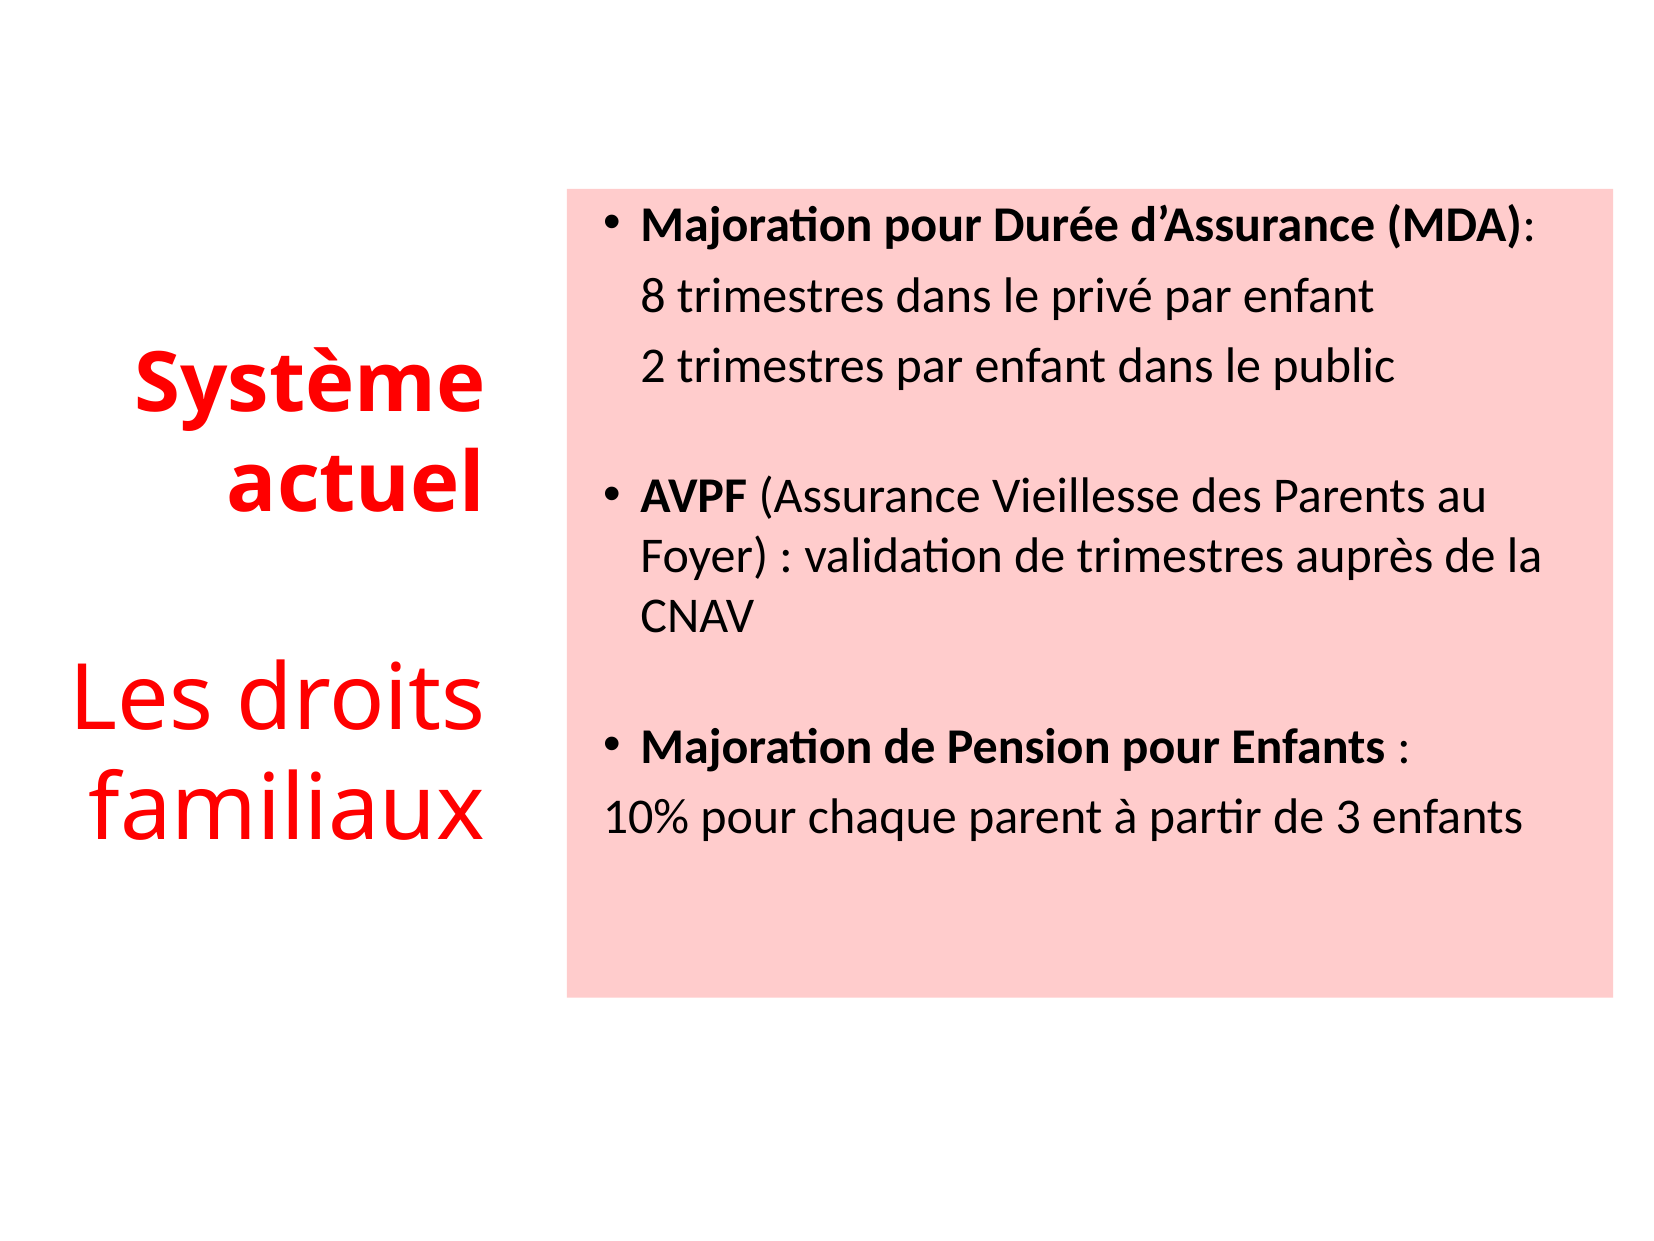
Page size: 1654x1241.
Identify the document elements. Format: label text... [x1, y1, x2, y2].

text_box Majoration pour Durée d’Assurance (MDA): 8 trimestres dans le privé par enfant 2 trimestres par enfant dans le public AVPF (Assurance Vieillesse des Parents au Foyer) : validation de trimestres auprès de la CNAV Majoration de Pension pour Enfants : 10% pour chaque parent à partir de 3 enfants [566, 188, 1614, 998]
title Système actuel Les droits familiaux [0, 158, 556, 1028]
